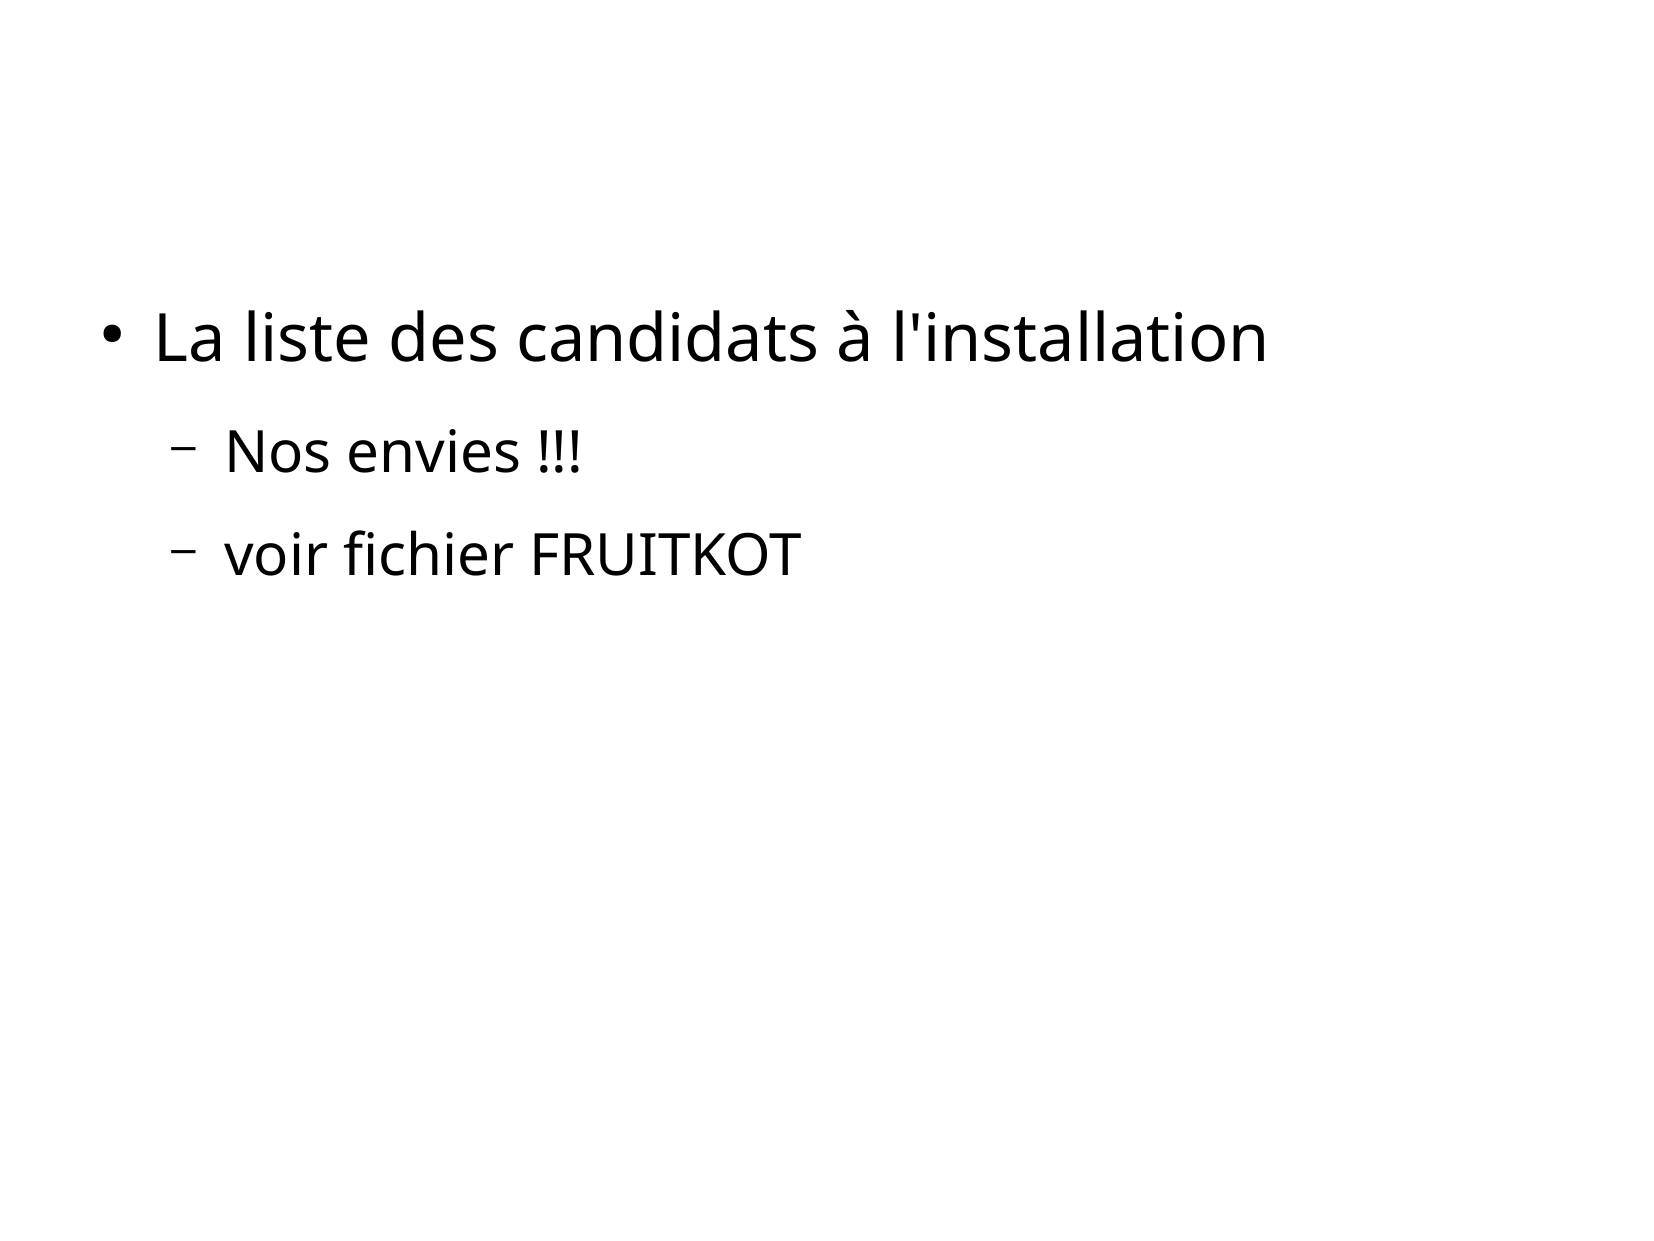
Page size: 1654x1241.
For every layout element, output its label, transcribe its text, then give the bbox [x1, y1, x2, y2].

list La liste des candidats à l'installation Nos envies !!! voir fichier FRUITKOT [82, 290, 1571, 1109]
